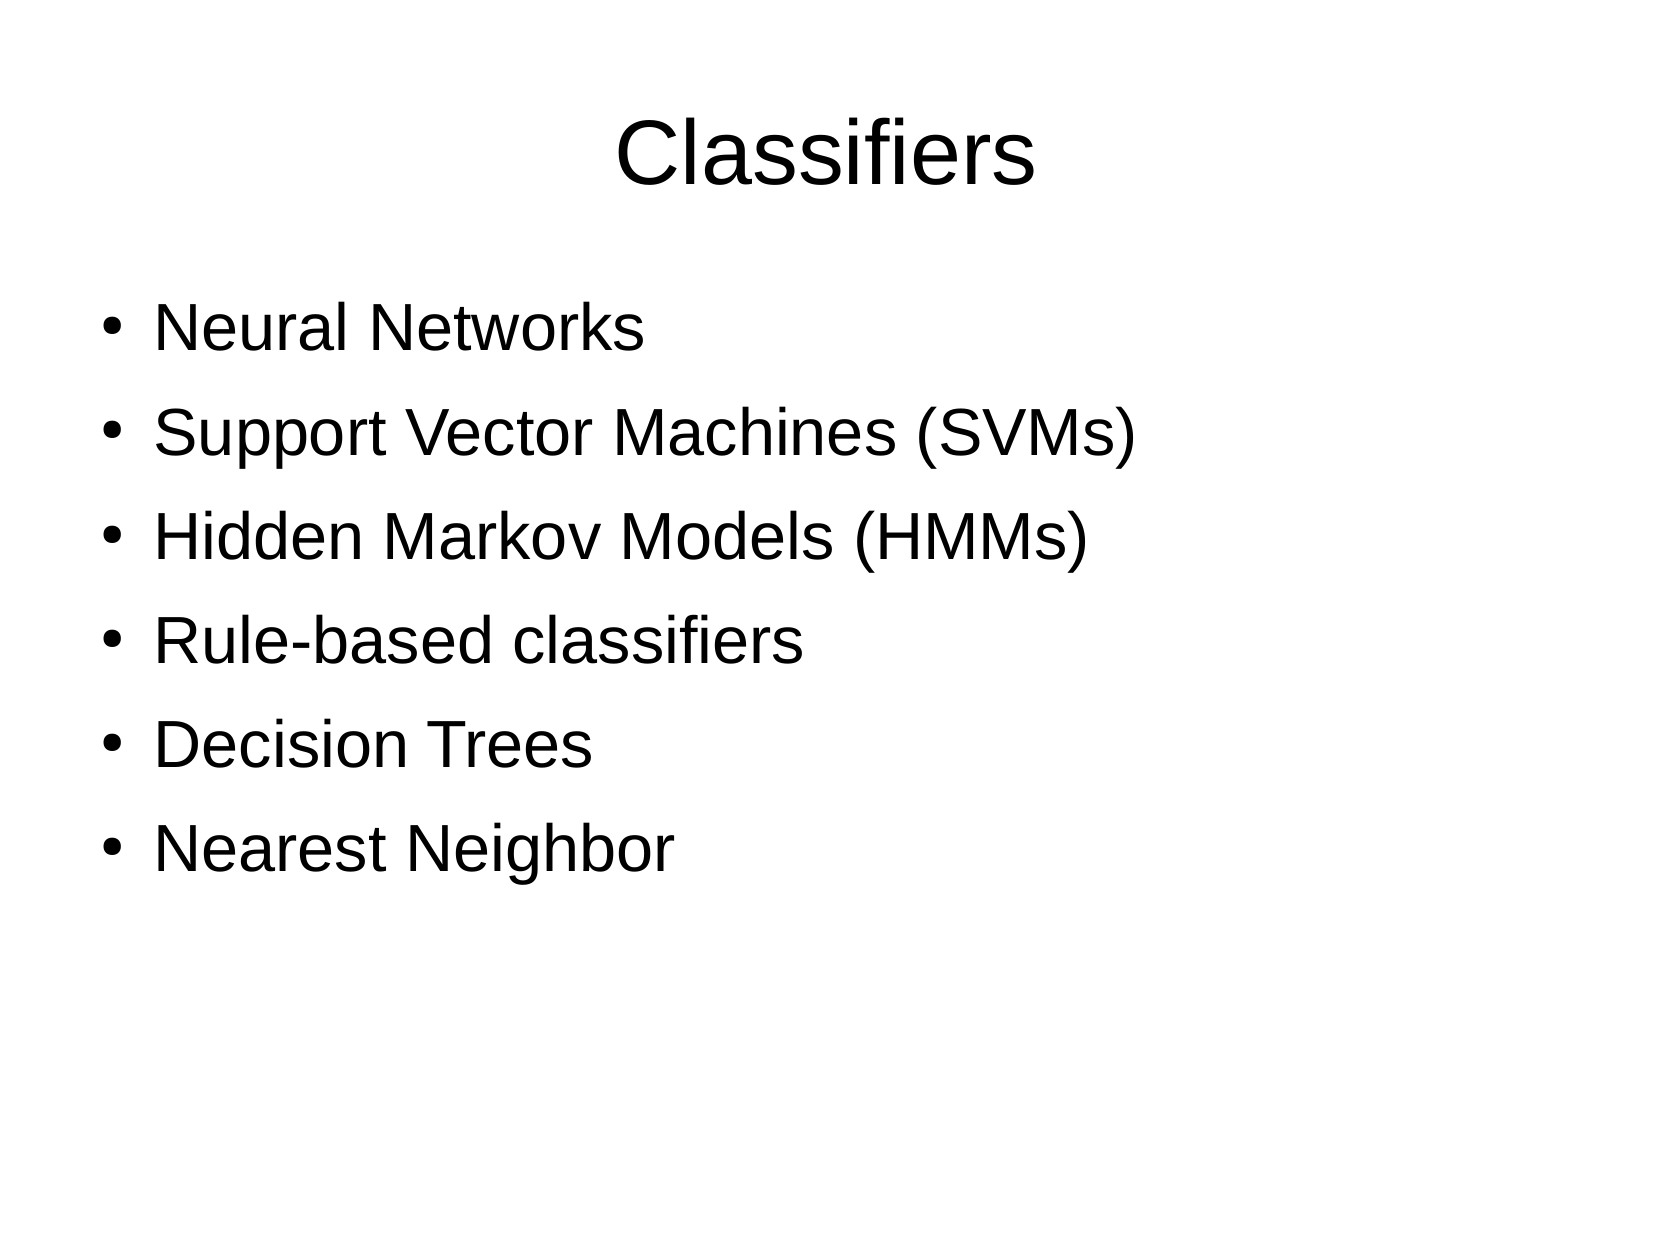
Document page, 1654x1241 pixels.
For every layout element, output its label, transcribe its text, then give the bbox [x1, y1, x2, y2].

title Classifiers [82, 49, 1571, 257]
list Neural Networks Support Vector Machines (SVMs) Hidden Markov Models (HMMs) Rule-based classifiers Decision Trees Nearest Neighbor [82, 290, 1571, 1109]
